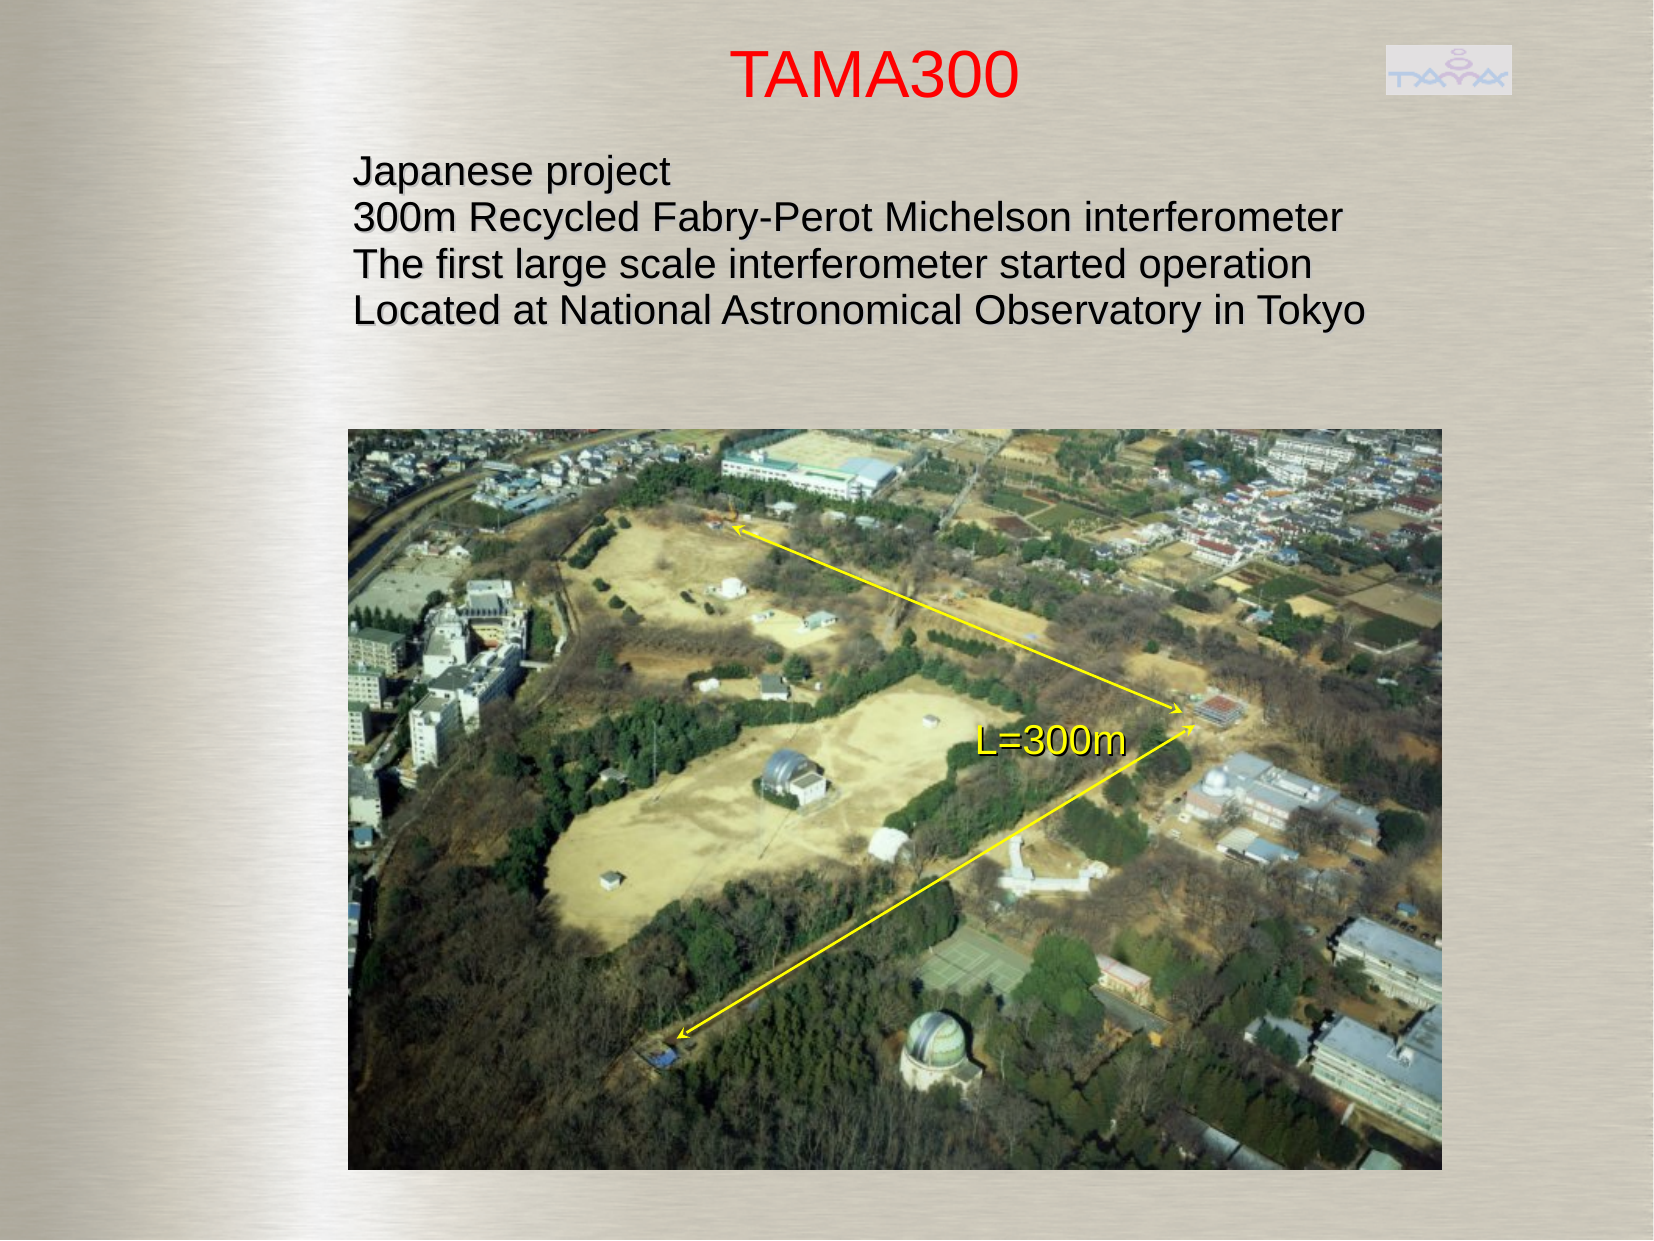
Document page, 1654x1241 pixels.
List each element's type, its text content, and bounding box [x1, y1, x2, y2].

text_box L=300m [1122, 760, 1142, 772]
text_box L=300m [959, 709, 1142, 772]
picture [0, 0, 1654, 1240]
text_box TAMA300 [714, 29, 1037, 120]
text_box Japanese project 300m Recycled Fabry-Perot Michelson interferometer The first large scale interferometer started operation Located at National Astronomical Observatory in Tokyo [337, 140, 1398, 341]
